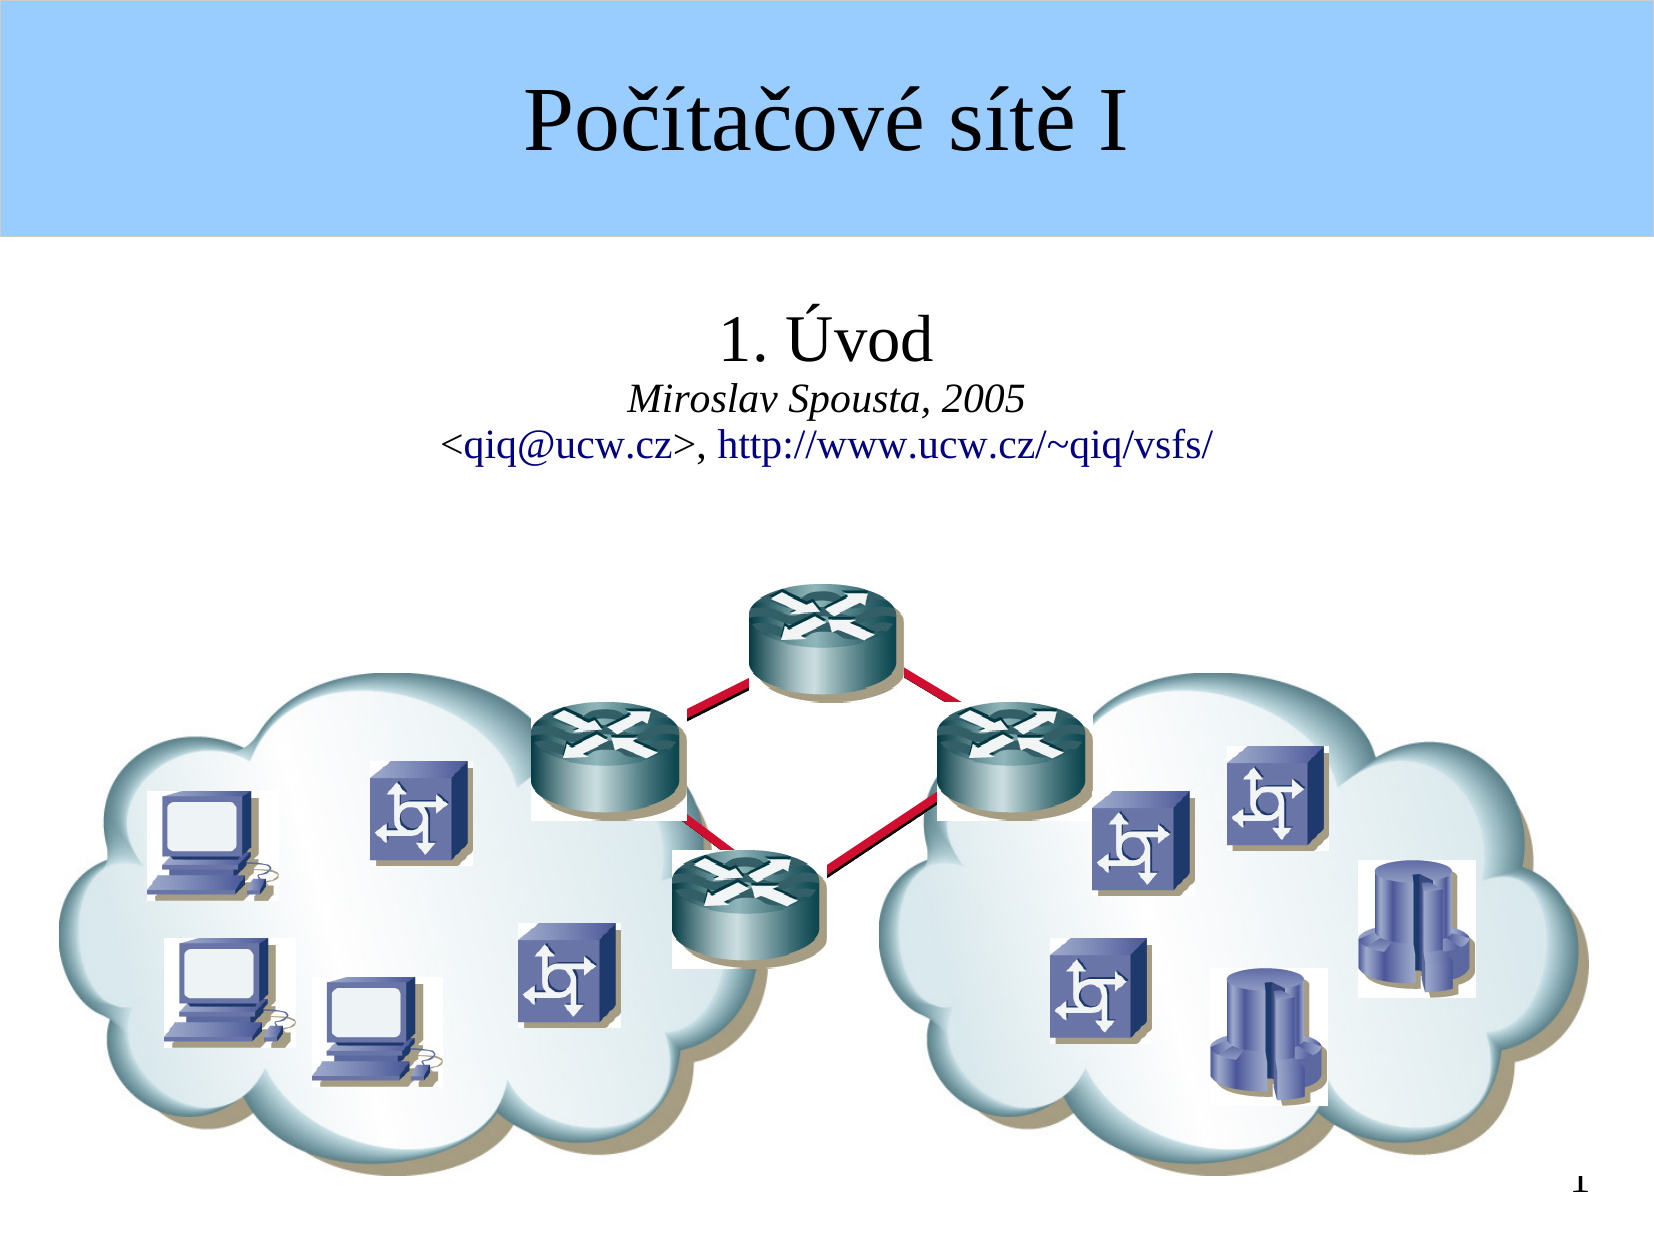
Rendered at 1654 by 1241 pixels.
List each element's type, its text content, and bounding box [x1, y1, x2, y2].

text_box 1. Úvod Miroslav Spousta, 2005 <qiq@ucw.cz>, http://www.ucw.cz/~qiq/vsfs/ [0, 237, 1654, 532]
picture [59, 584, 1589, 1176]
title Počítačové sítě I [0, 2, 1654, 237]
